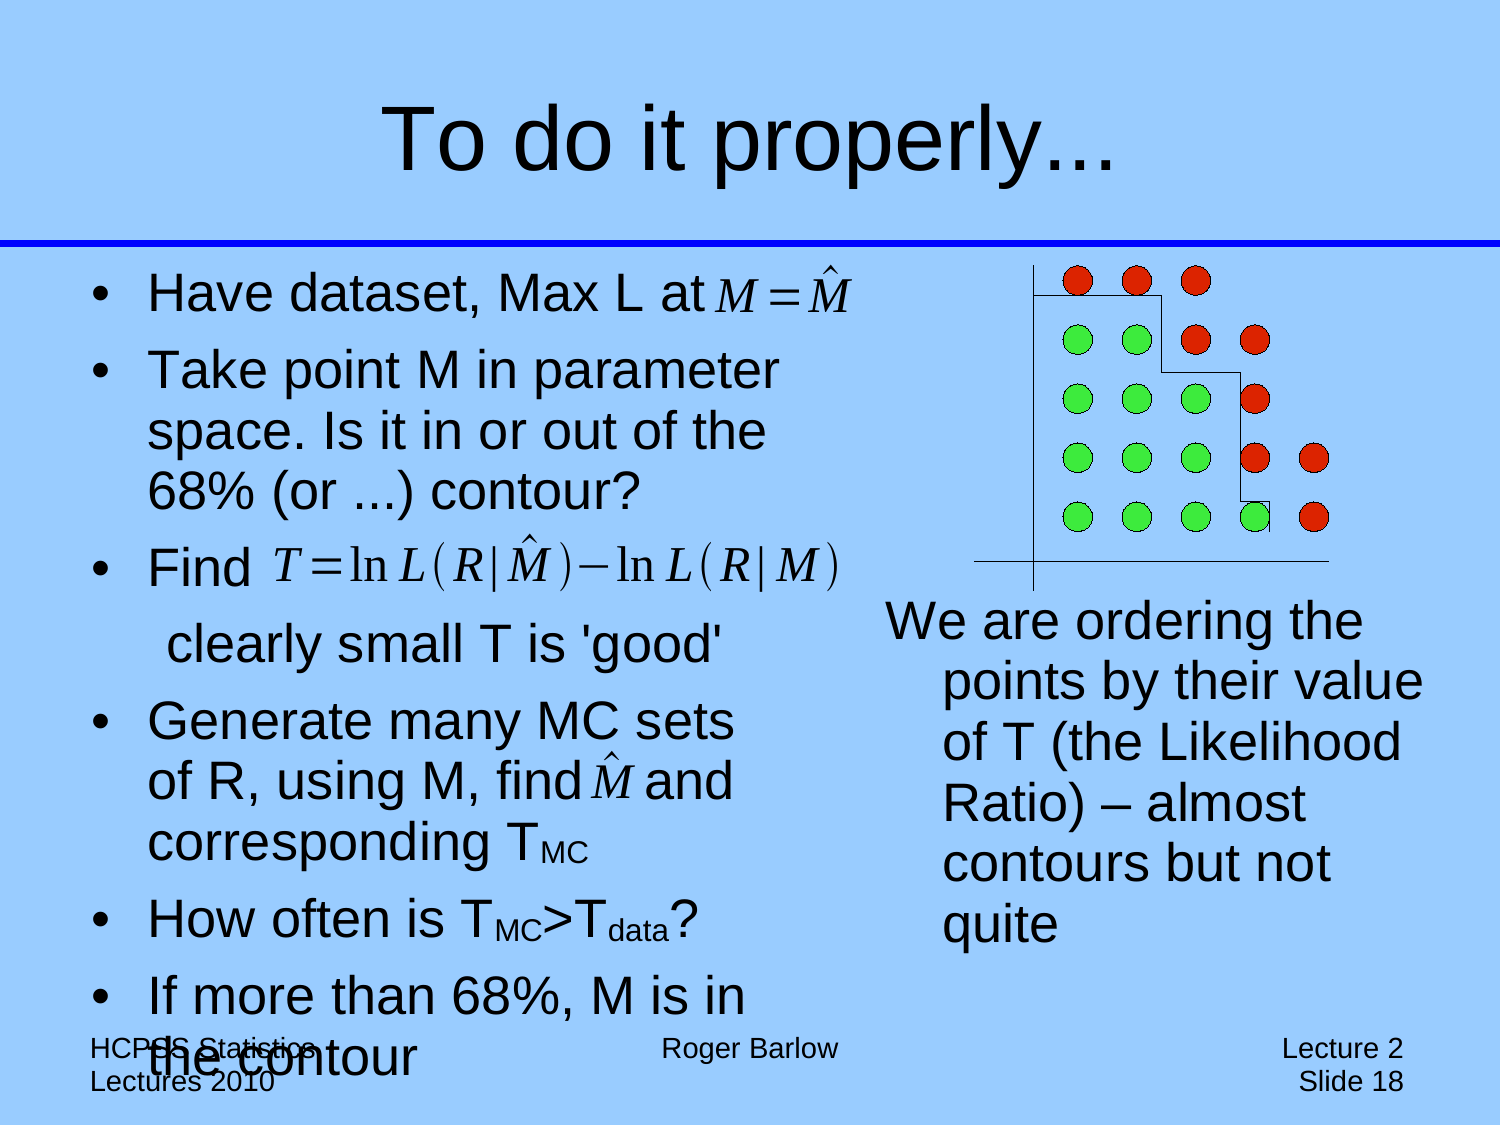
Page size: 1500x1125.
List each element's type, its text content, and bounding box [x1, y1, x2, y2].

text_box [1181, 265, 1211, 296]
text_box [1062, 383, 1093, 414]
text_box [1181, 383, 1211, 414]
text_box [1122, 442, 1152, 473]
chart [704, 262, 857, 324]
text_box [1062, 324, 1093, 355]
text_box [1181, 501, 1211, 532]
list Have dataset, Max L at Take point M in parameter space. Is it in or out of the 68% (or ...) contour? Find clearly small T is 'good' Generate many MC sets of R, using M, find and corresponding TMC How often is TMC>Tdata? If more than 68%, M is in the contour [91, 262, 784, 1123]
text_box [1062, 265, 1093, 295]
text_box [1062, 442, 1093, 473]
text_box [1181, 324, 1211, 355]
text_box [1241, 383, 1270, 414]
text_box [1122, 383, 1152, 414]
chart [580, 748, 639, 810]
text_box [1062, 501, 1093, 532]
text_box [1240, 502, 1269, 532]
text_box [1241, 442, 1270, 473]
title To do it properly... [75, 45, 1426, 233]
text_box [1299, 501, 1329, 532]
text_box [1299, 442, 1329, 473]
text_box [1181, 442, 1211, 473]
text_box [1122, 501, 1152, 532]
text_box [1240, 324, 1270, 355]
chart [265, 531, 848, 594]
list We are ordering the points by their value of T (the Likelihood Ratio) – almost contours but not quite [885, 590, 1426, 1006]
text_box [1122, 265, 1152, 295]
text_box [1122, 324, 1152, 355]
